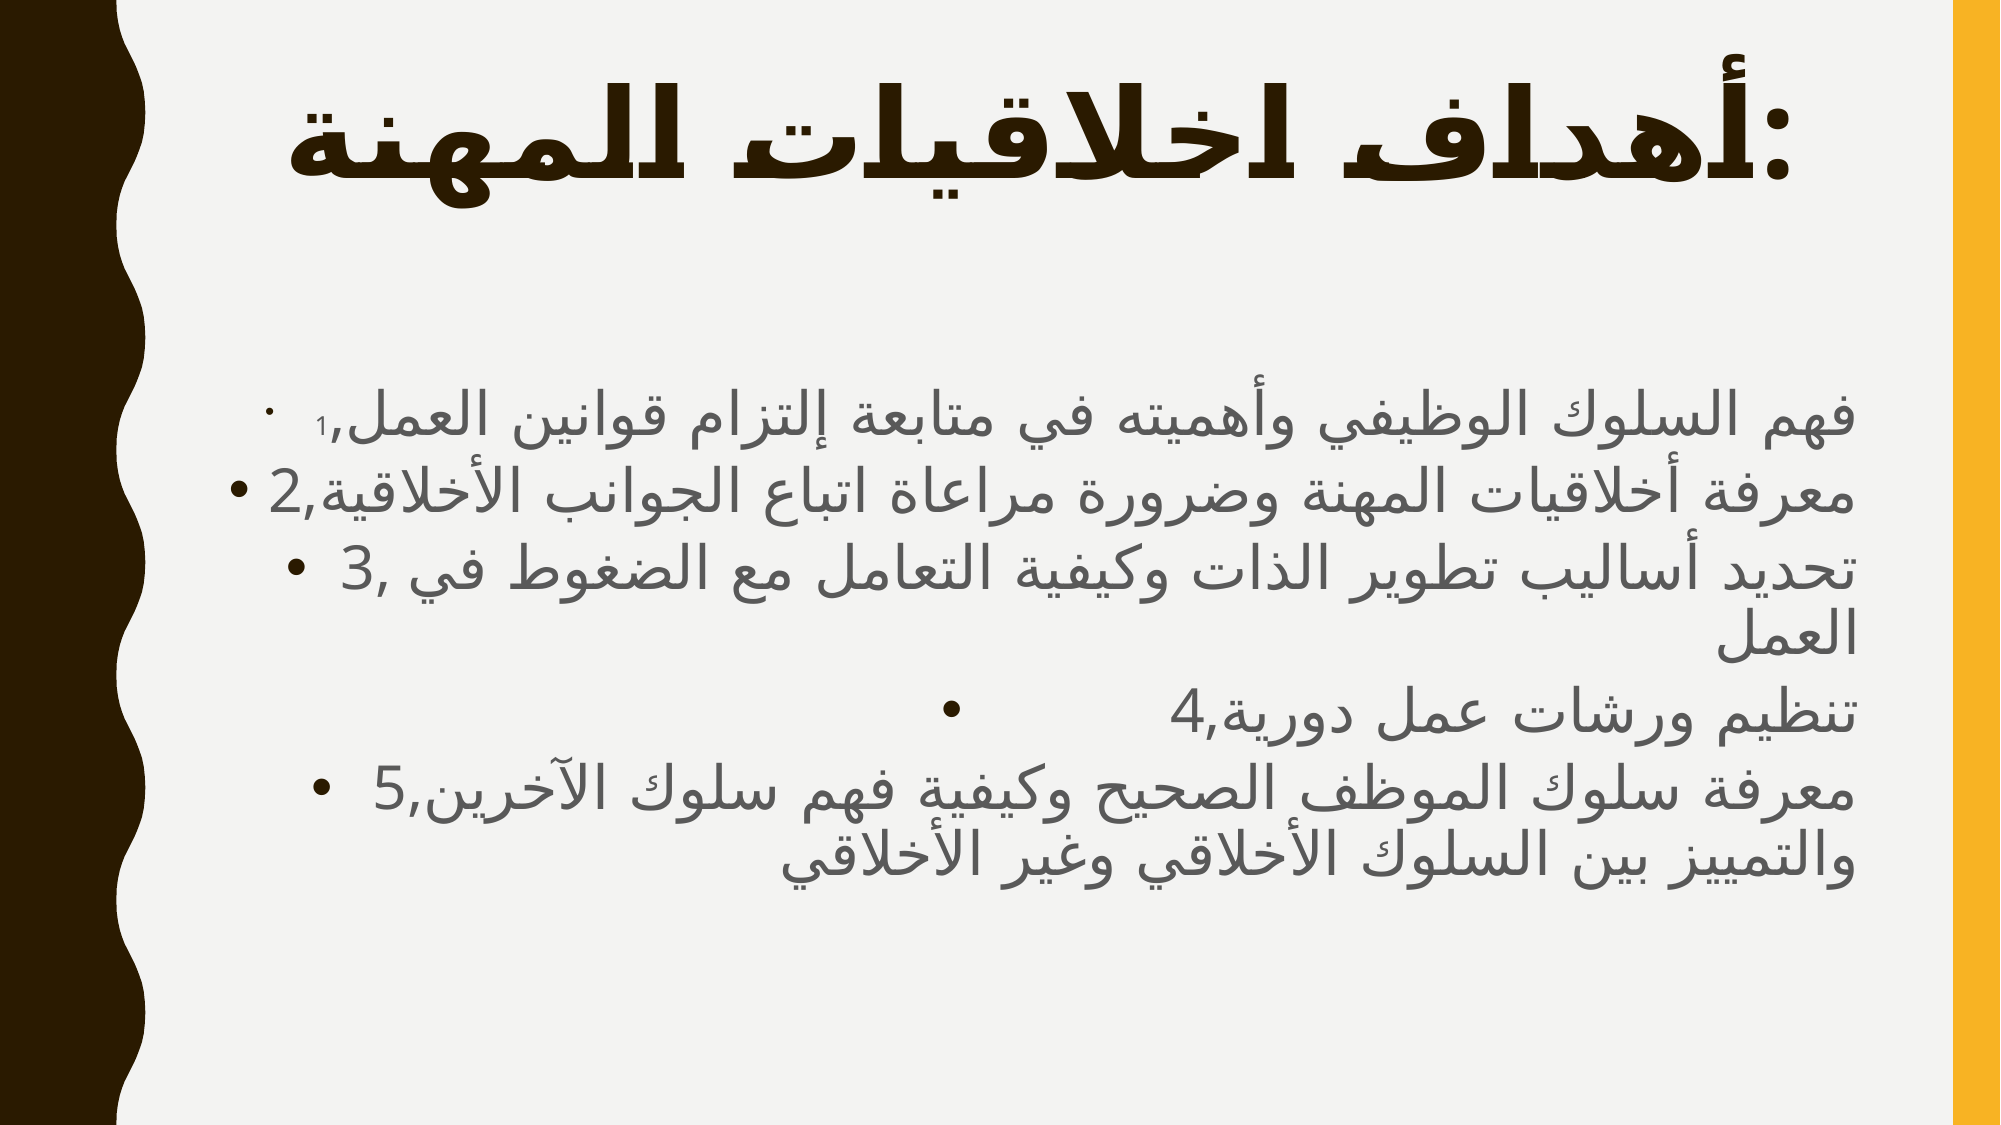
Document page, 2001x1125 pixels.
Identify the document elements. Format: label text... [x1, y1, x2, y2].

title أهداف اخلاقيات المهنة: [205, 62, 1876, 308]
list 1,فهم السلوك الوظيفي وأهميته في متابعة إلتزام قوانين العمل 2,معرفة أخلاقيات المهنة وضرورة مراعاة اتباع الجوانب الأخلاقية 3, تحديد أساليب تطوير الذات وكيفية التعامل مع الضغوط في العمل 4,تنظيم ورشات عمل دورية 5,معرفة سلوك الموظف الصحيح وكيفية فهم سلوك الآخرين والتمييز بين السلوك الأخلاقي وغير الأخلاقي [205, 375, 1876, 965]
